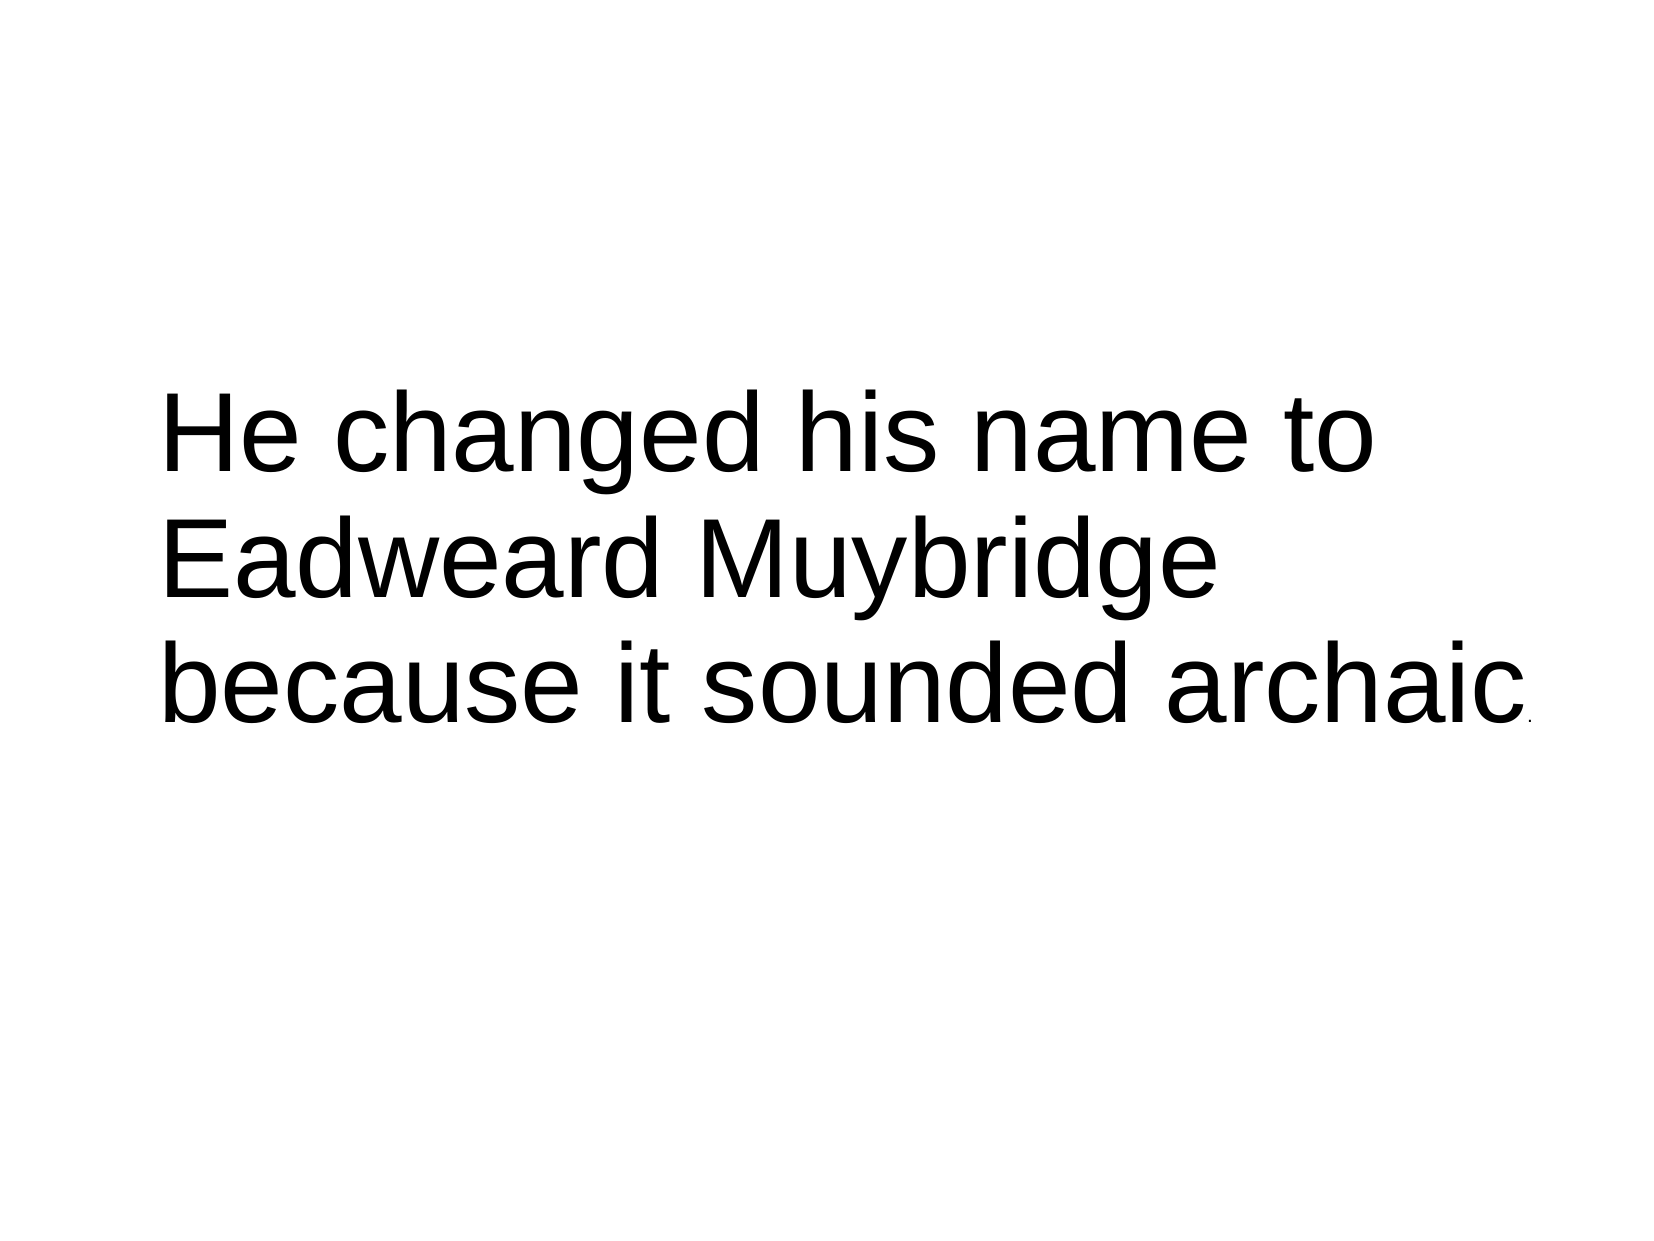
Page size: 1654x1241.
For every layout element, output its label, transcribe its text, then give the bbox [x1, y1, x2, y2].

text_box He changed his name to Eadweard Muybridge because it sounded archaic. [143, 362, 1591, 1241]
